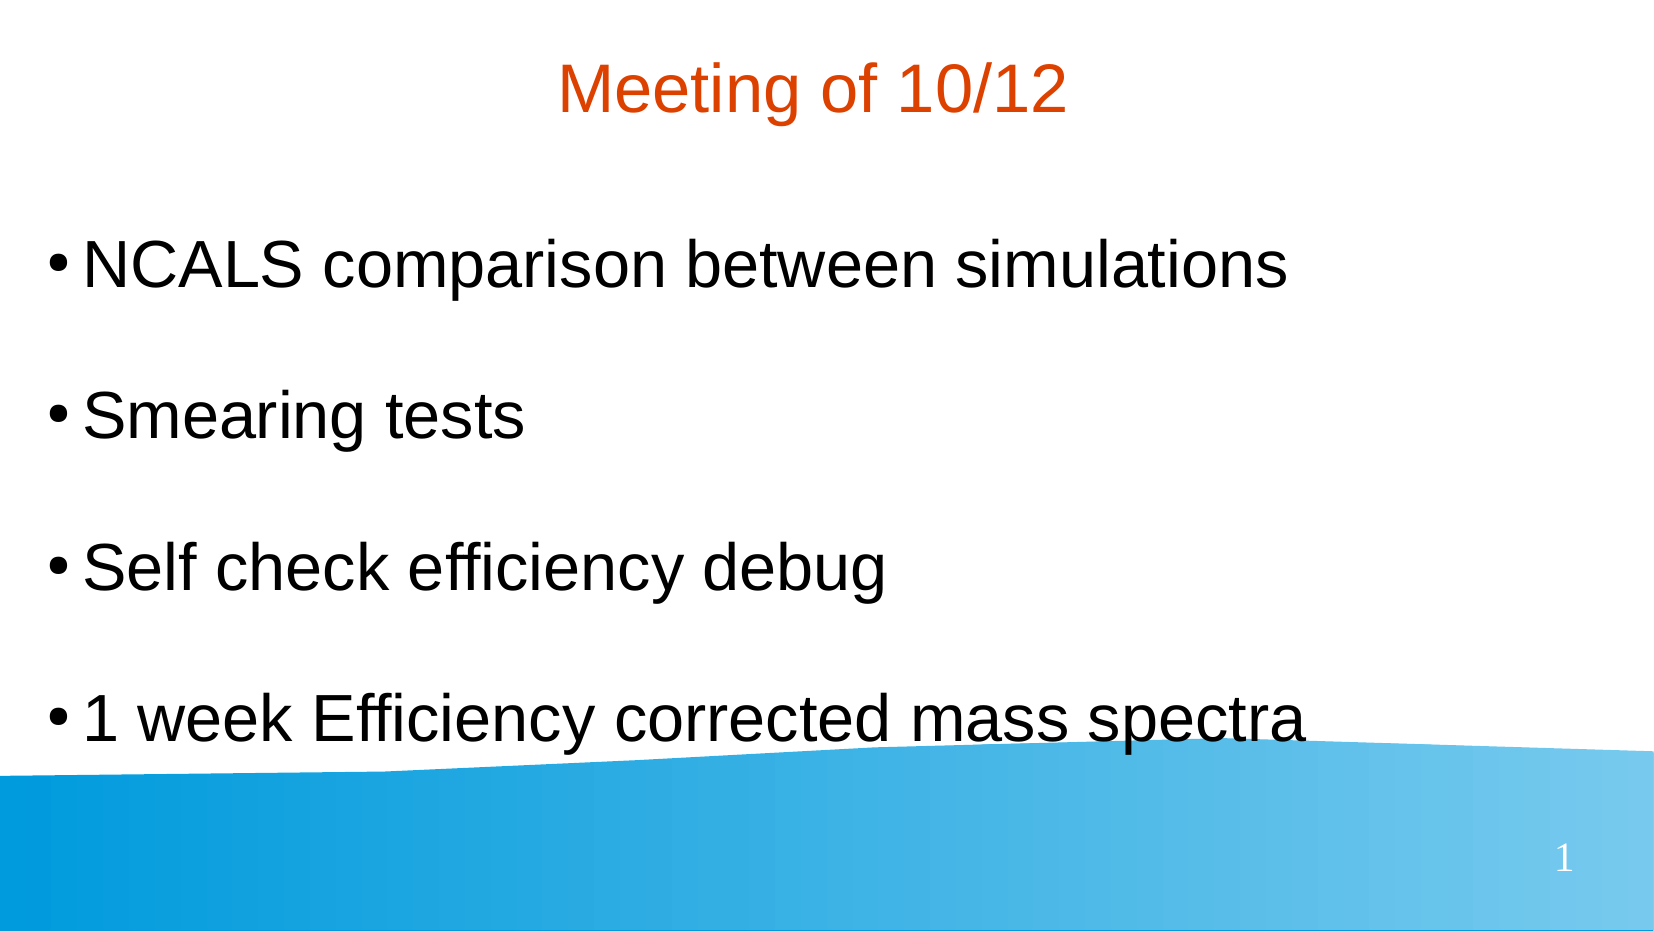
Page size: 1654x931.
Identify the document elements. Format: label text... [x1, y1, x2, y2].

title Meeting of 10/12 [75, 0, 1552, 178]
subtitle NCALS comparison between simulations Smearing tests Self check efficiency debug 1 week Efficiency corrected mass spectra [46, 75, 1535, 756]
